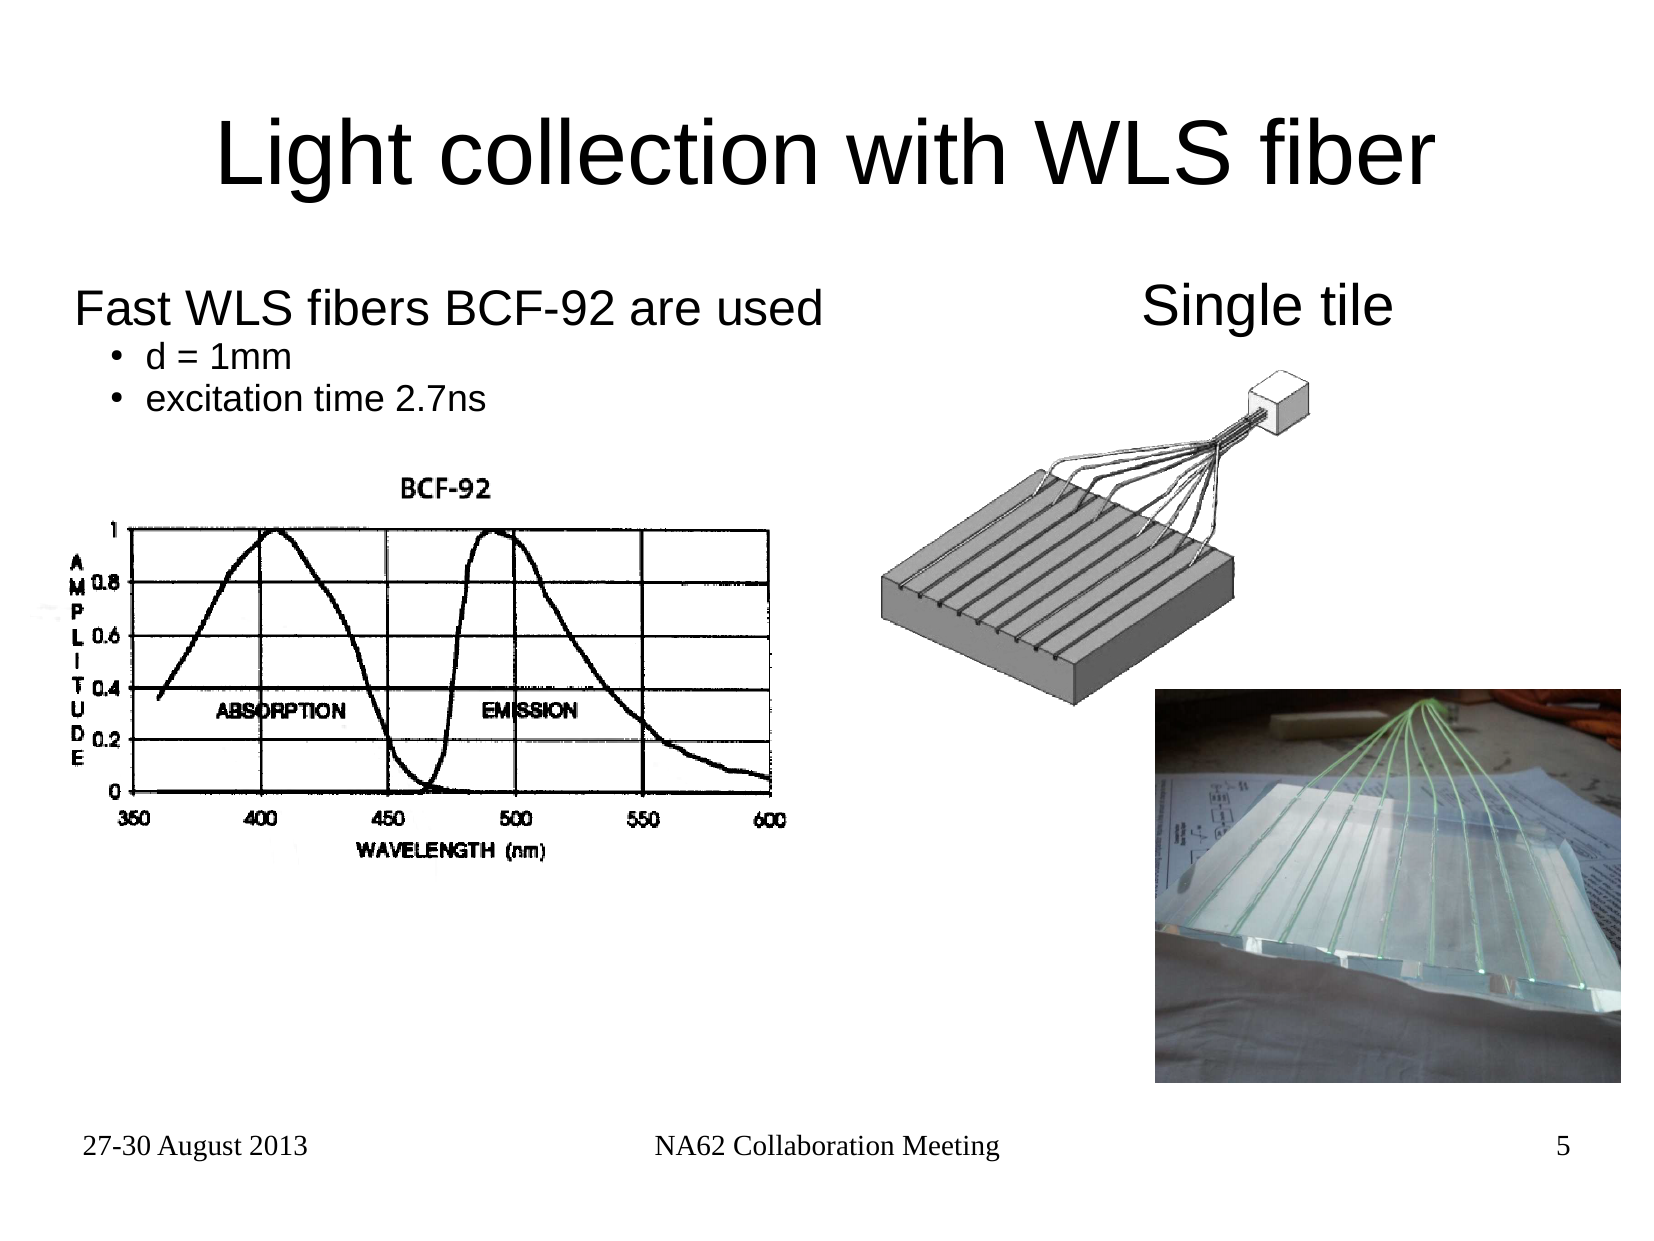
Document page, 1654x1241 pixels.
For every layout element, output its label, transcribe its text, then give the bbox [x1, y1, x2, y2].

title Light collection with WLS fiber [82, 49, 1571, 257]
text_box Single tile [1127, 265, 1411, 346]
picture [30, 455, 811, 901]
text_box Fast WLS fibers BCF-92 are used d = 1mm excitation time 2.7ns [60, 272, 841, 428]
picture [870, 359, 1621, 1083]
